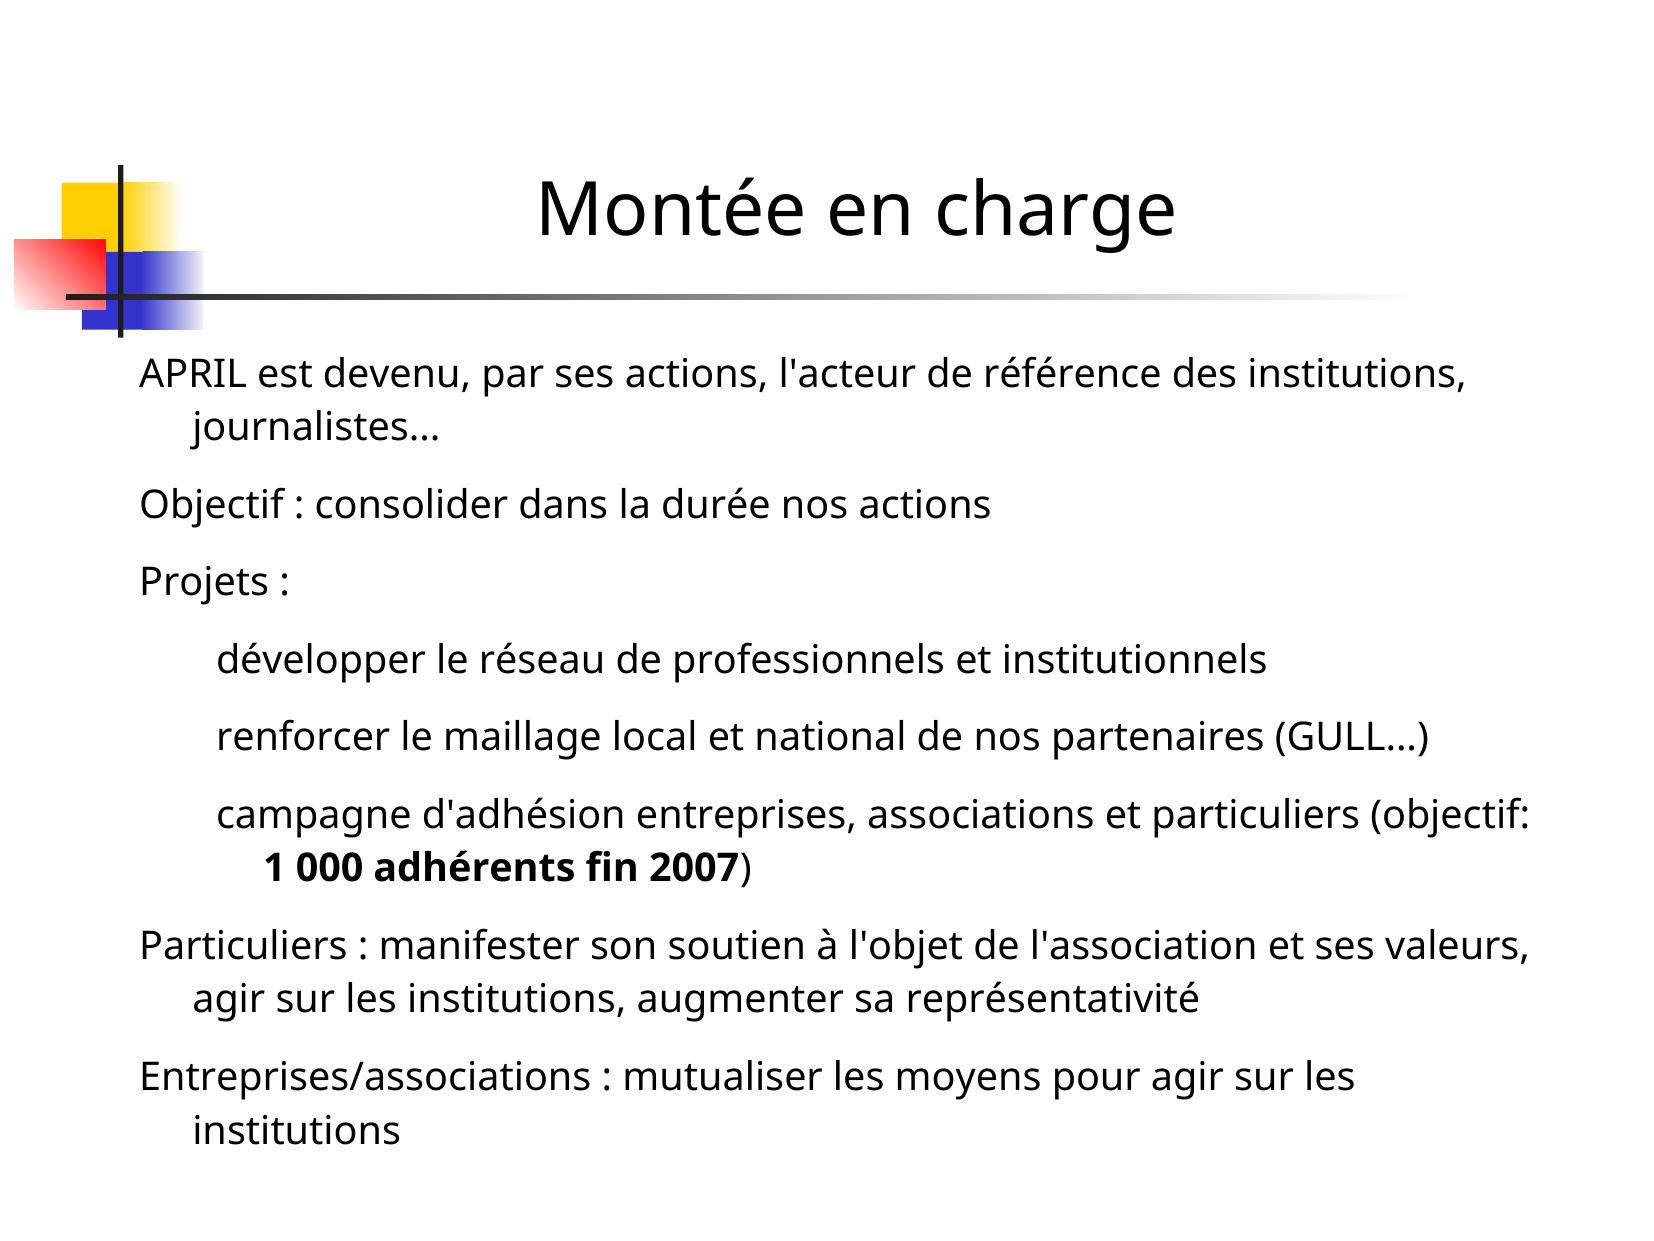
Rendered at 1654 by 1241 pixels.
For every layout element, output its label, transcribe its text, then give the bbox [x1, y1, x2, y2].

title Montée en charge [121, 110, 1534, 303]
list APRIL est devenu, par ses actions, l'acteur de référence des institutions, journalistes... Objectif : consolider dans la durée nos actions Projets : développer le réseau de professionnels et institutionnels renforcer le maillage local et national de nos partenaires (GULL...) campagne d'adhésion entreprises, associations et particuliers (objectif: 1 000 adhérents fin 2007) Particuliers : manifester son soutien à l'objet de l'association et ses valeurs, agir sur les institutions, augmenter sa représentativité Entreprises/associations : mutualiser les moyens pour agir sur les institutions [121, 344, 1534, 1136]
